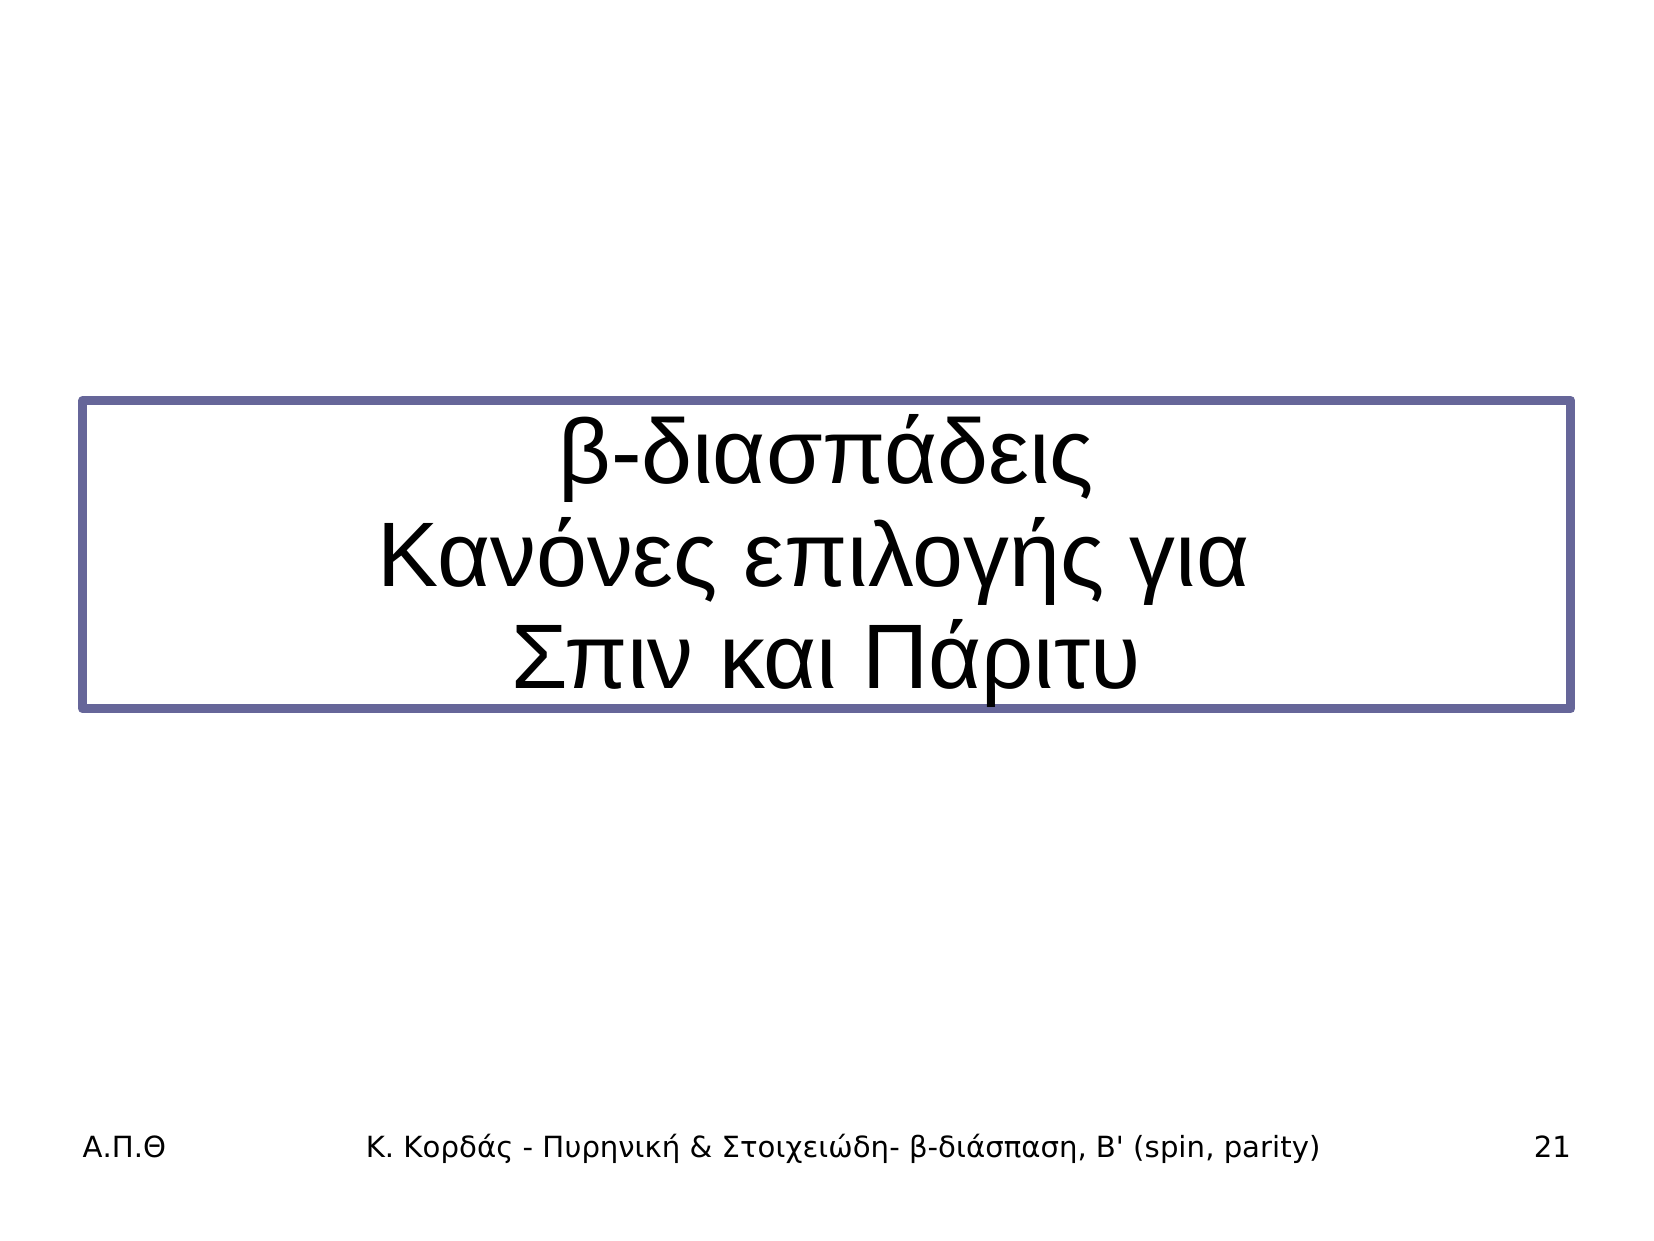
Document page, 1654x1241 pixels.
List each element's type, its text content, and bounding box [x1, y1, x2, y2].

title β-διασπάδεις Κανόνες επιλογής για Σπιν και Πάριτυ [82, 400, 1571, 709]
